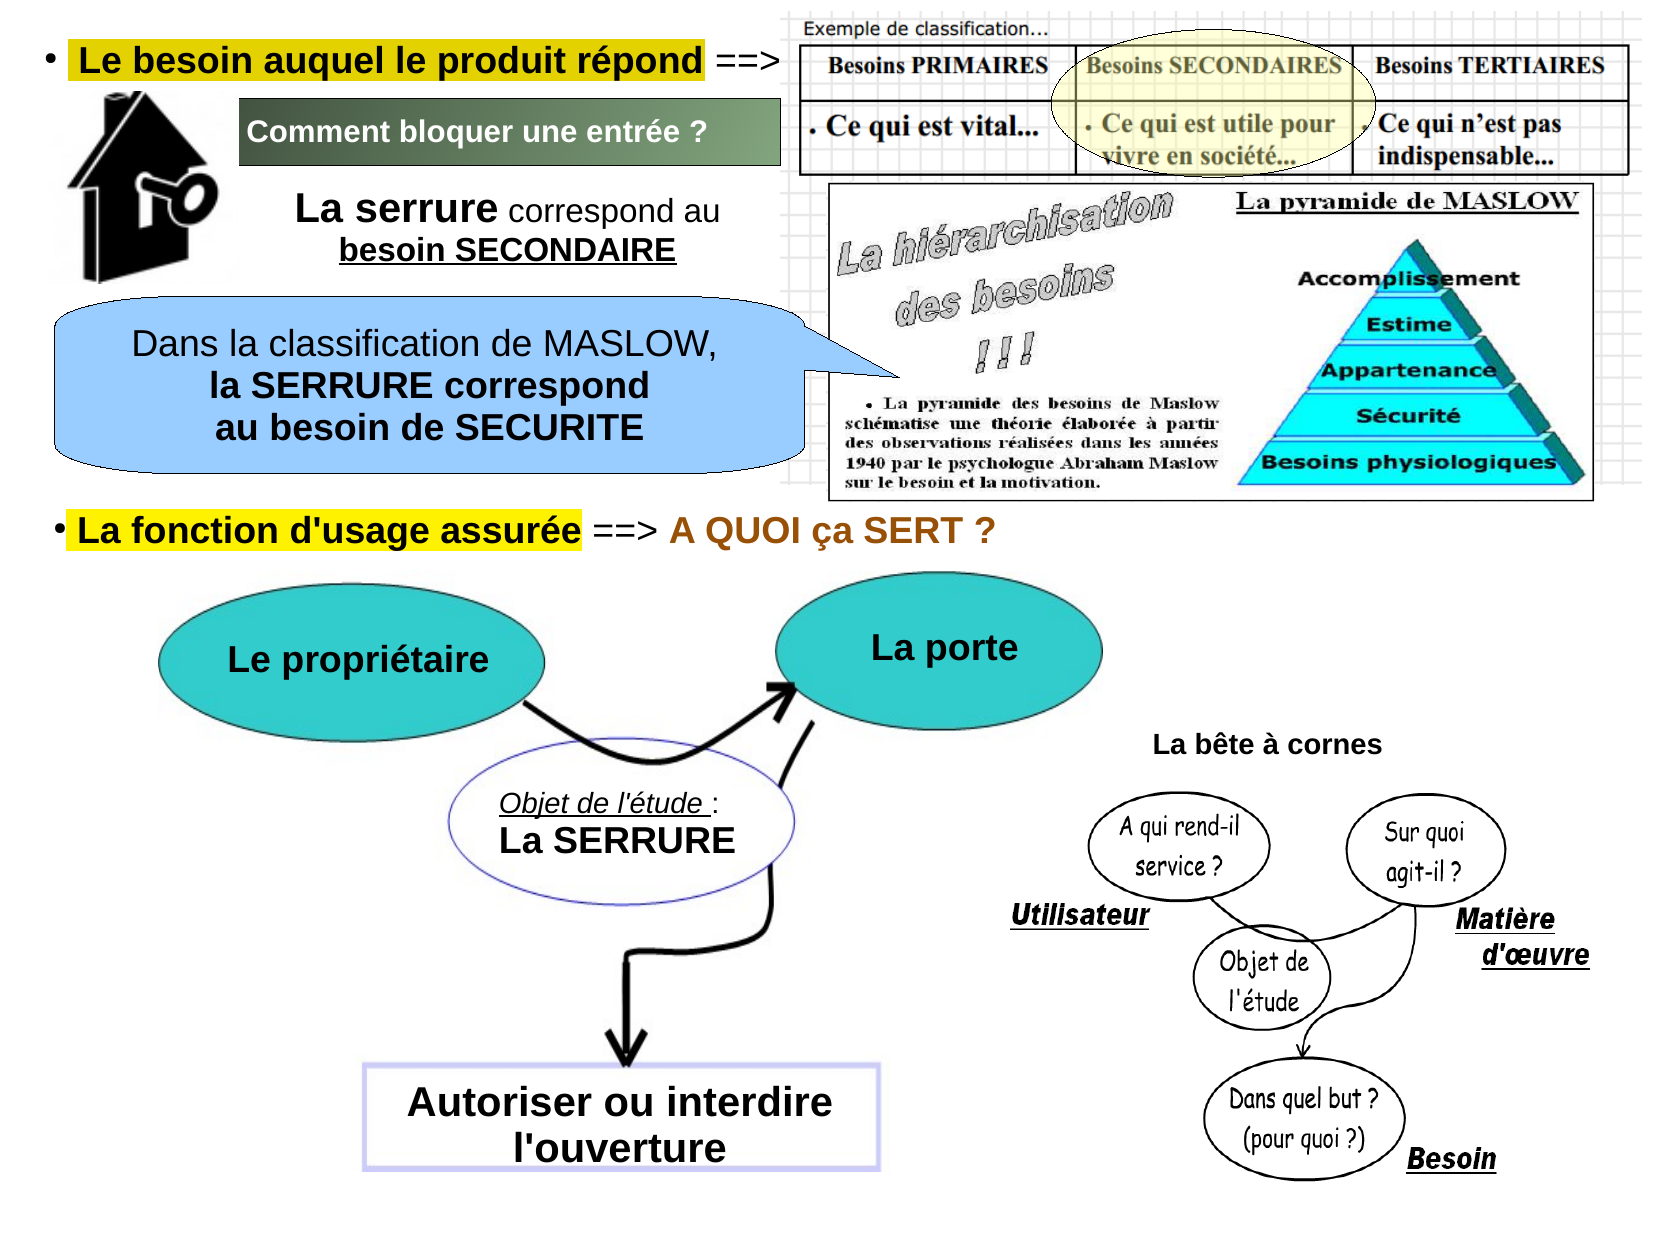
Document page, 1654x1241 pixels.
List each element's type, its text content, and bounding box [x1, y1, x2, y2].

picture [47, 91, 239, 284]
text_box La serrure correspond au besoin SECONDAIRE [259, 177, 756, 276]
picture [158, 570, 1607, 1193]
text_box - Comment bloquer une entrée ? [239, 98, 781, 166]
text_box Le propriétaire [212, 631, 520, 697]
text_box Objet de l'étude : La SERRURE [484, 779, 756, 870]
text_box [1051, 29, 1376, 178]
picture [780, 11, 1642, 502]
text_box Dans la classification de MASLOW, la SERRURE correspond au besoin de SECURITE [54, 296, 900, 474]
text_box Autoriser ou interdire l'ouverture [366, 1071, 874, 1179]
text_box La fonction d'usage assurée ==> A QUOI ça SERT ? [38, 501, 1040, 571]
text_box Le besoin auquel le produit répond ==> [29, 31, 780, 90]
text_box La bête à cornes [1137, 720, 1473, 787]
text_box La porte [791, 619, 1099, 686]
